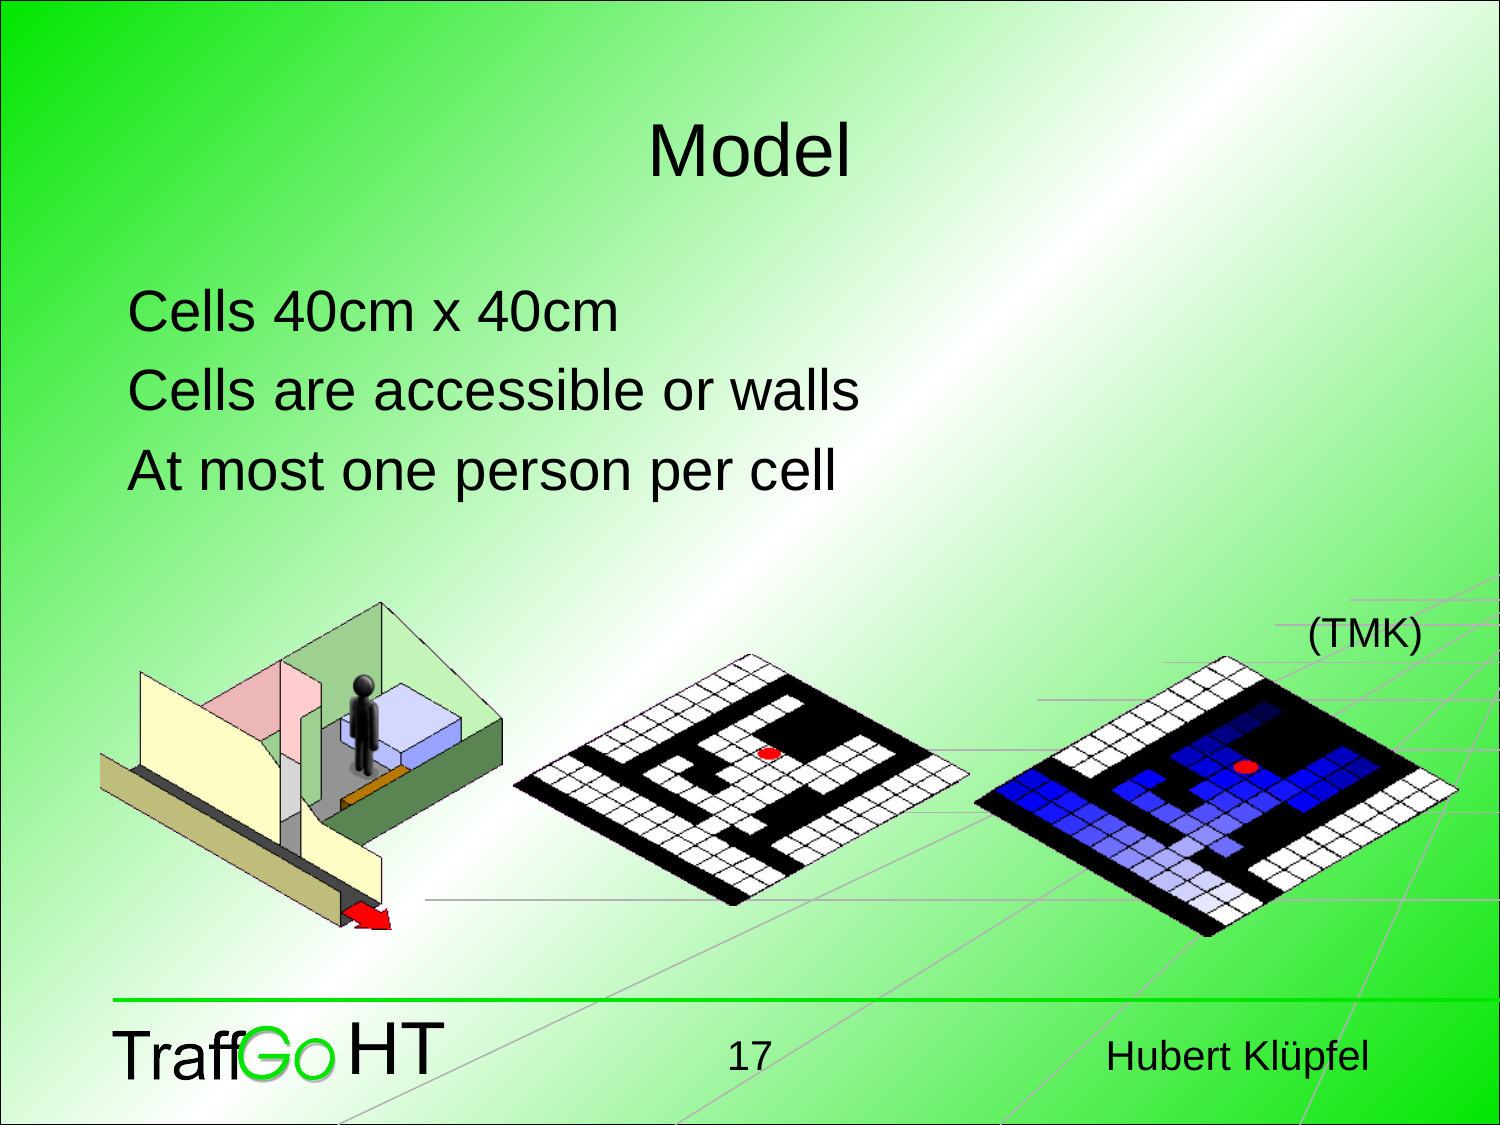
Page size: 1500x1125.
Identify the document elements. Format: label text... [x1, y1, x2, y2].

text_box (TMK) [1292, 602, 1459, 668]
picture [974, 656, 1459, 937]
list Cells 40cm x 40cm Cells are accessible or walls At most one person per cell [112, 270, 1386, 538]
title Model [112, 97, 1388, 203]
picture [100, 602, 503, 930]
picture [112, 1024, 338, 1085]
picture [513, 654, 970, 906]
